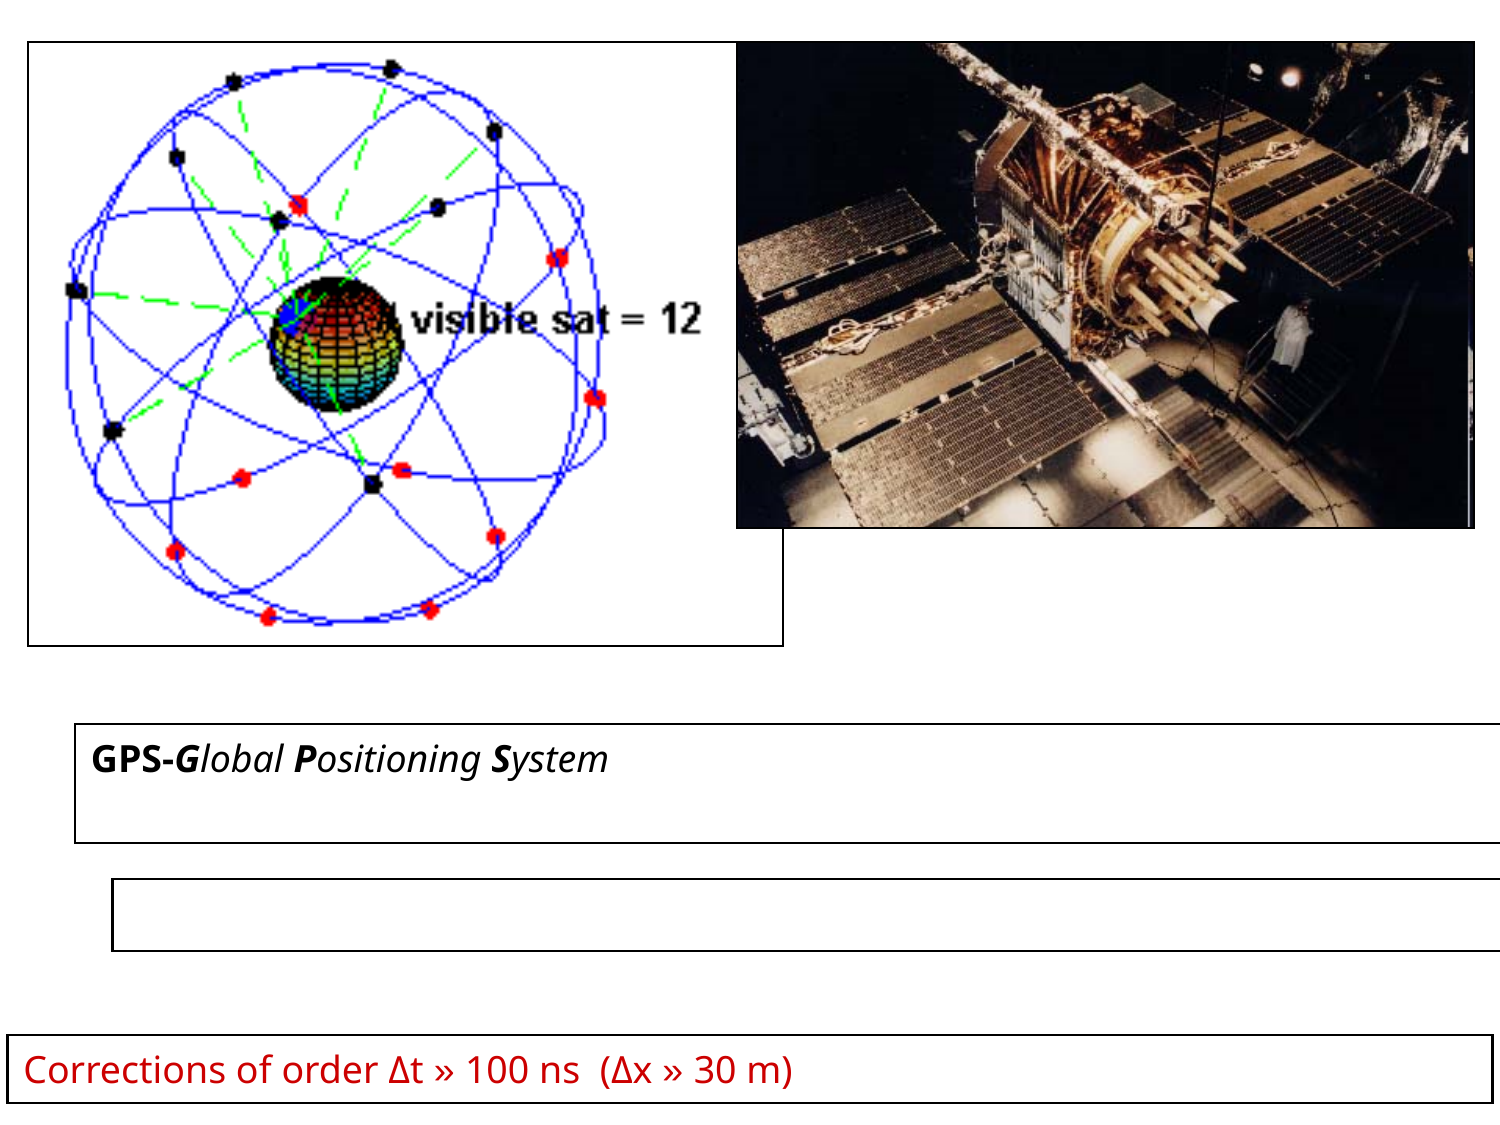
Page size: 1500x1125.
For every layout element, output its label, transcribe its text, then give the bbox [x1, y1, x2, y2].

text_box Corrections of order Δt » 100 ns (Δx » 30 m) [7, 1034, 1493, 1095]
text_box [112, 878, 1500, 938]
picture [29, 42, 783, 646]
picture [738, 42, 1473, 528]
text_box GPS-Global Positioning System [75, 724, 1500, 826]
